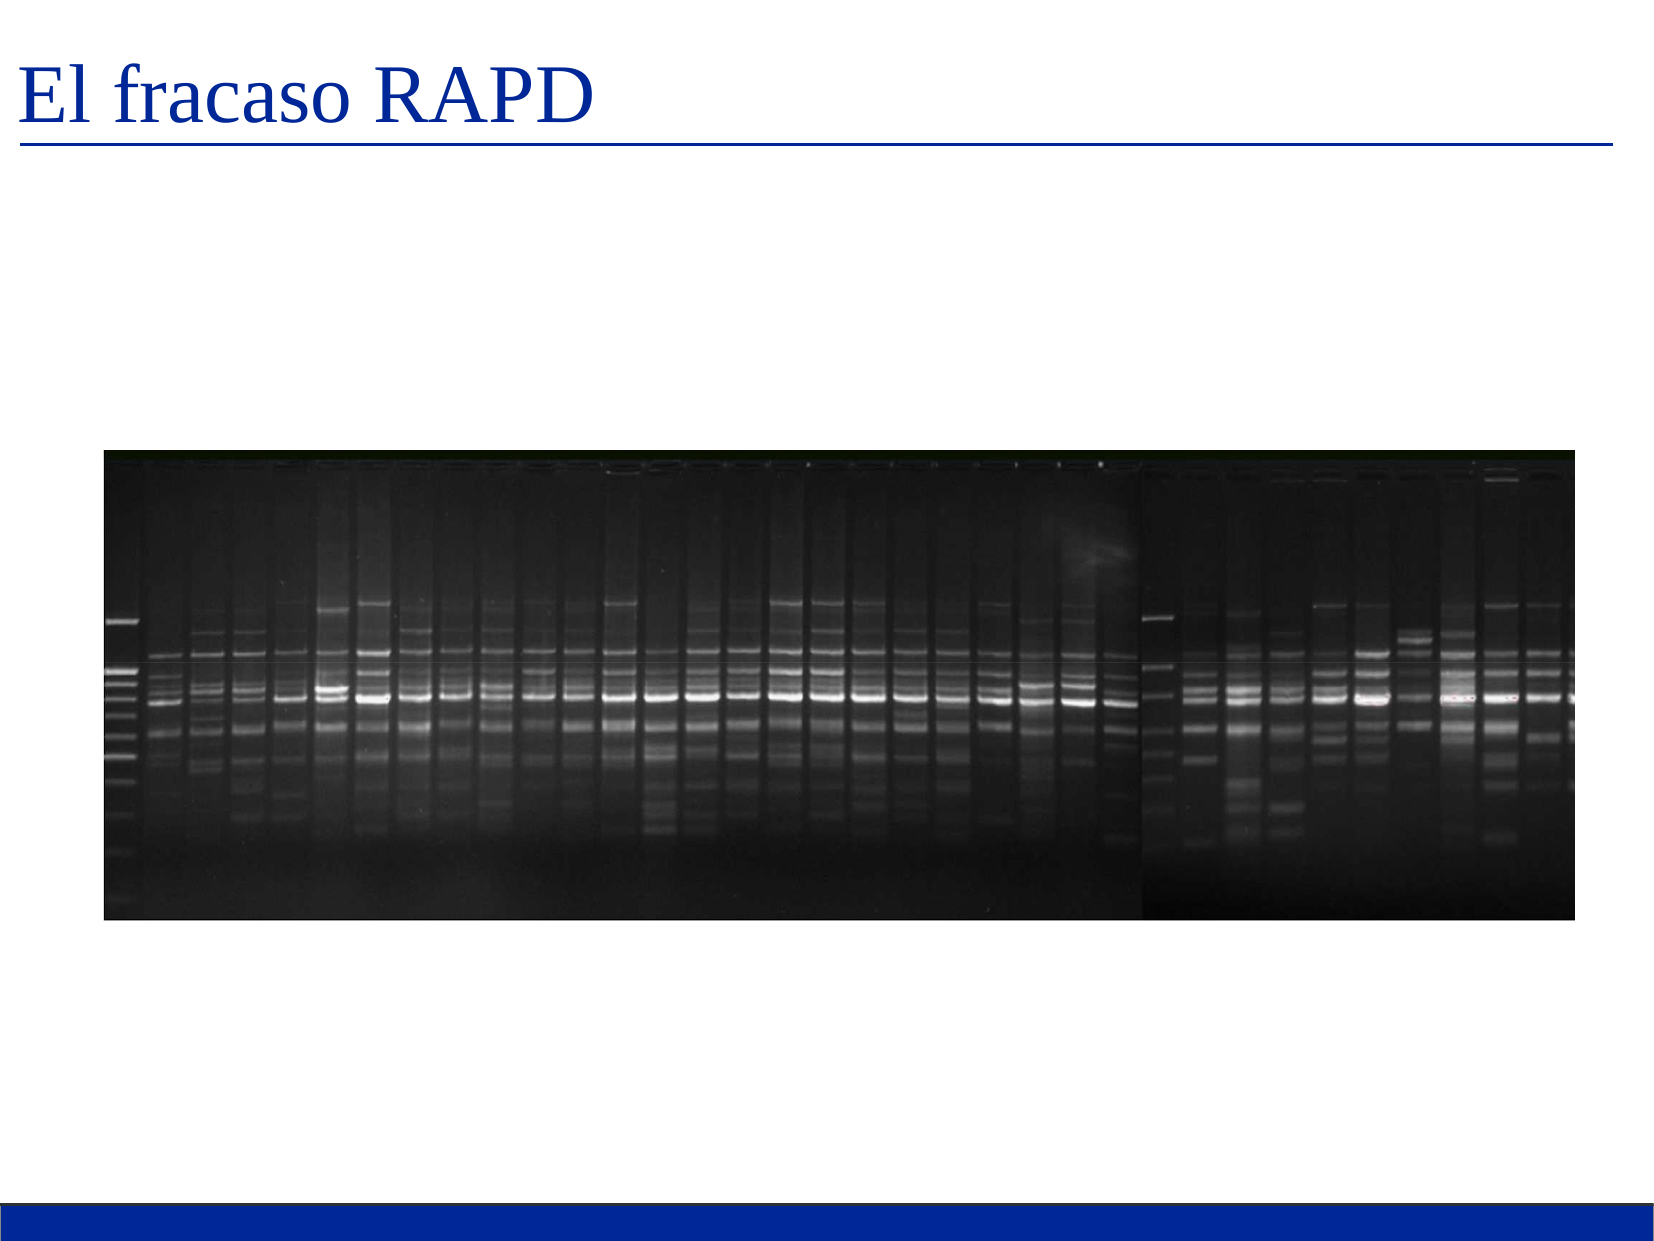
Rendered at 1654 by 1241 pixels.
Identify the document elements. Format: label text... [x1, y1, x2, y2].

title El fracaso RAPD [17, 0, 1589, 198]
picture [102, 450, 1576, 938]
